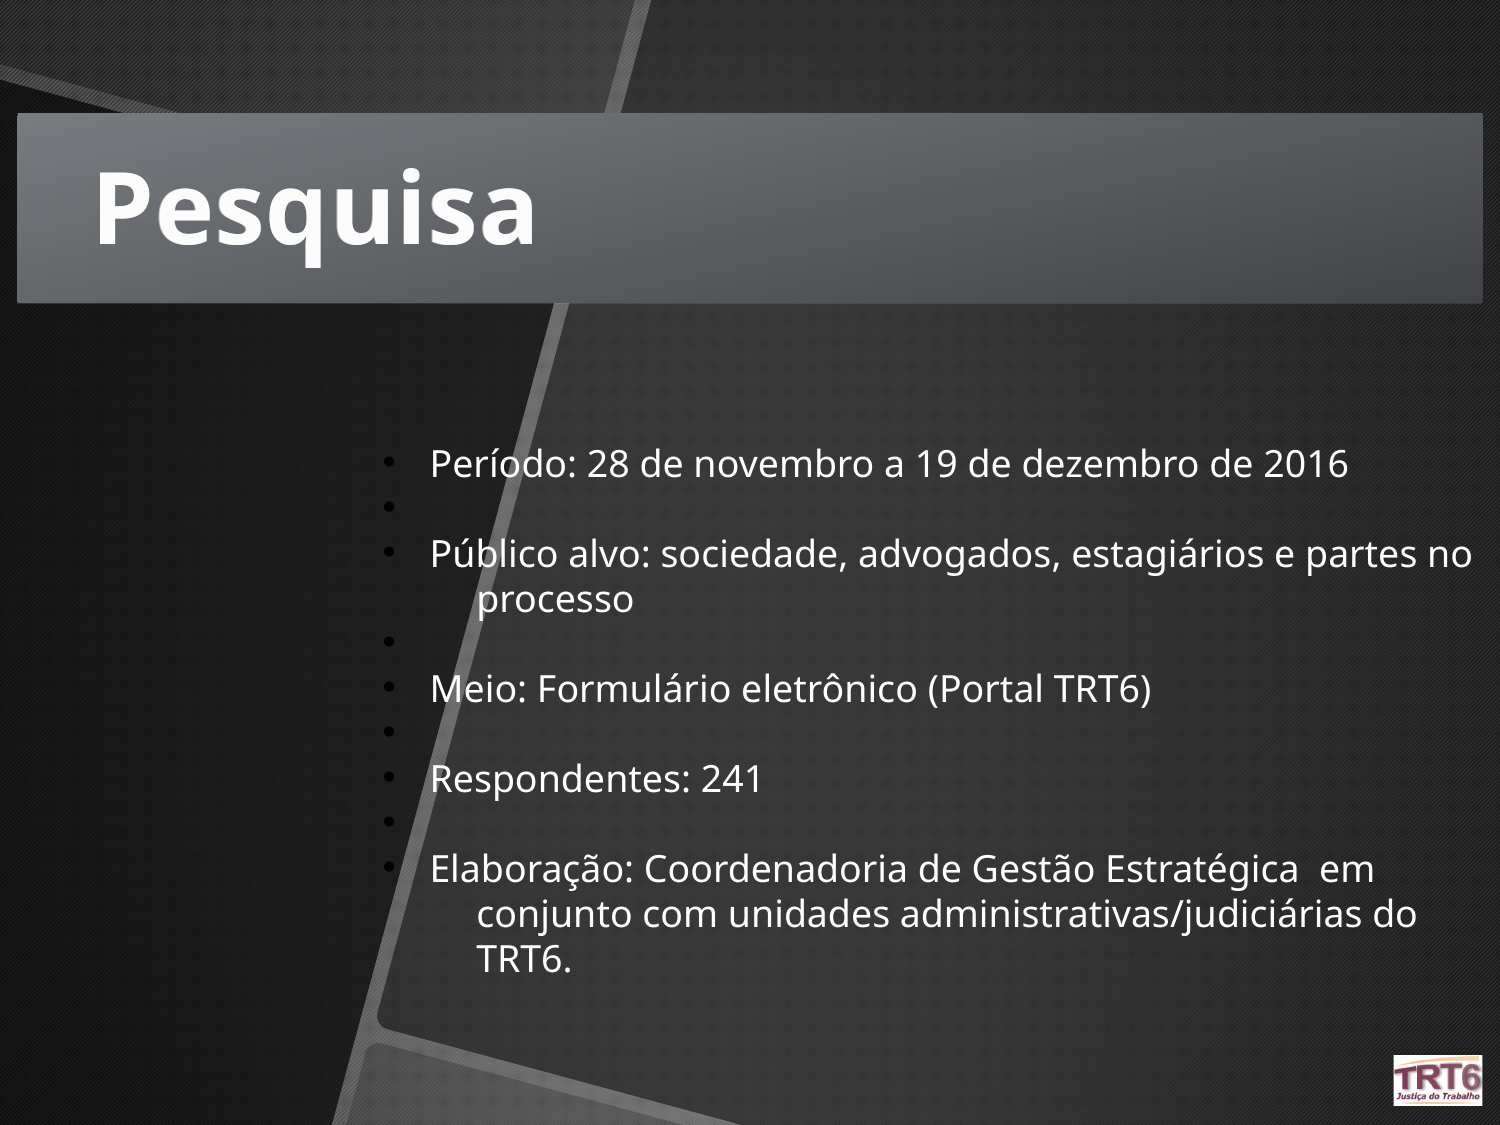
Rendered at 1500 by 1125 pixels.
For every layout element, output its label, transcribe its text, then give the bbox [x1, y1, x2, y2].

text_box Período: 28 de novembro a 19 de dezembro de 2016 Público alvo: sociedade, advogados, estagiários e partes no processo Meio: Formulário eletrônico (Portal TRT6) Respondentes: 241 Elaboração: Coordenadoria de Gestão Estratégica em conjunto com unidades administrativas/judiciárias do TRT6. [123, 432, 1500, 898]
text_box [18, 114, 1482, 303]
text_box Pesquisa [77, 137, 1270, 272]
picture [1393, 1055, 1483, 1106]
